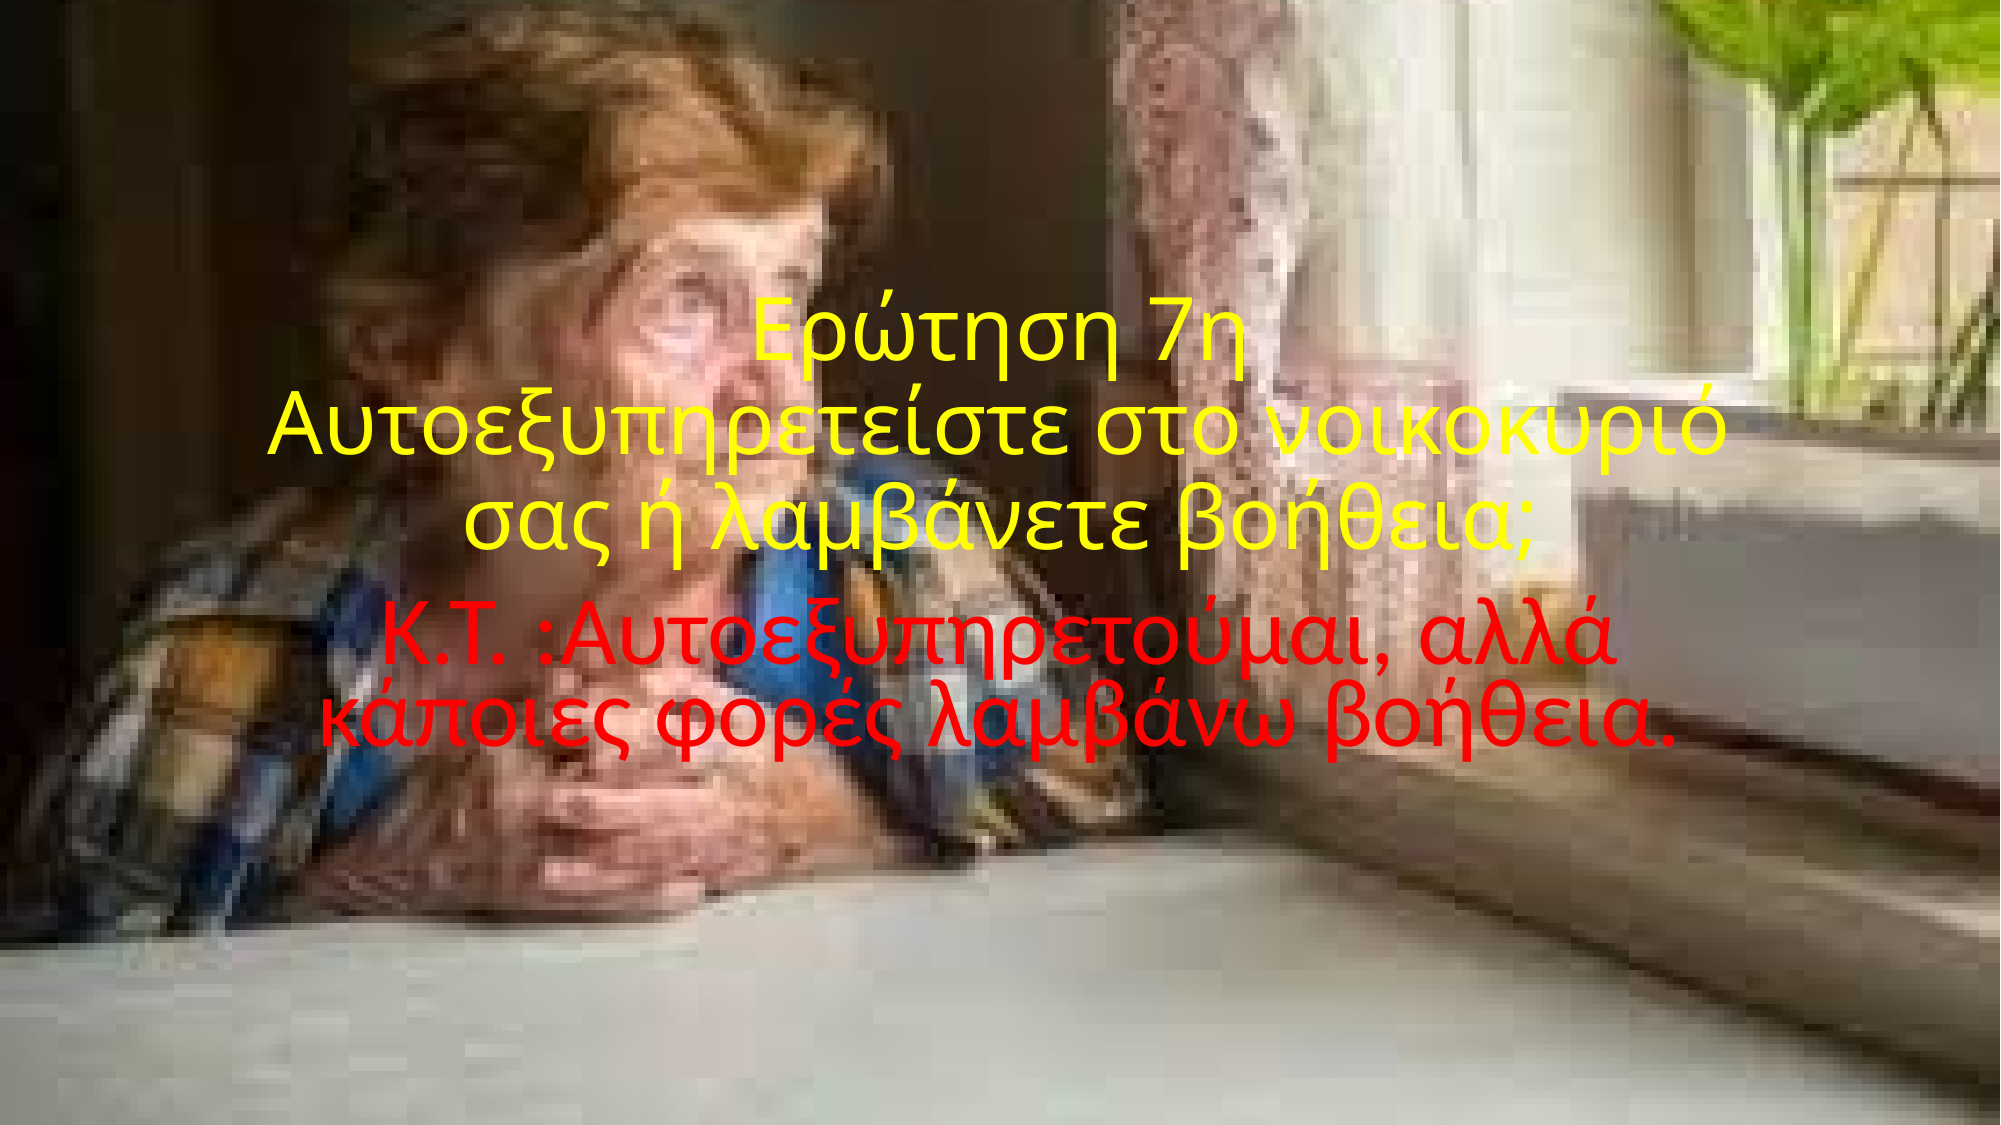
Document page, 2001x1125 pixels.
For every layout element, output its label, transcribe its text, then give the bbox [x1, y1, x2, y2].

title Ερώτηση 7η Αυτοεξυπηρετείστε στο νοικοκυριό σας ή λαμβάνετε βοήθεια; [249, 184, 1750, 576]
picture [0, 0, 2000, 1125]
subtitle Κ.Τ. :Αυτοεξυπηρετούμαι, αλλά κάποιες φορές λαμβάνω βοήθεια. [249, 590, 1750, 863]
